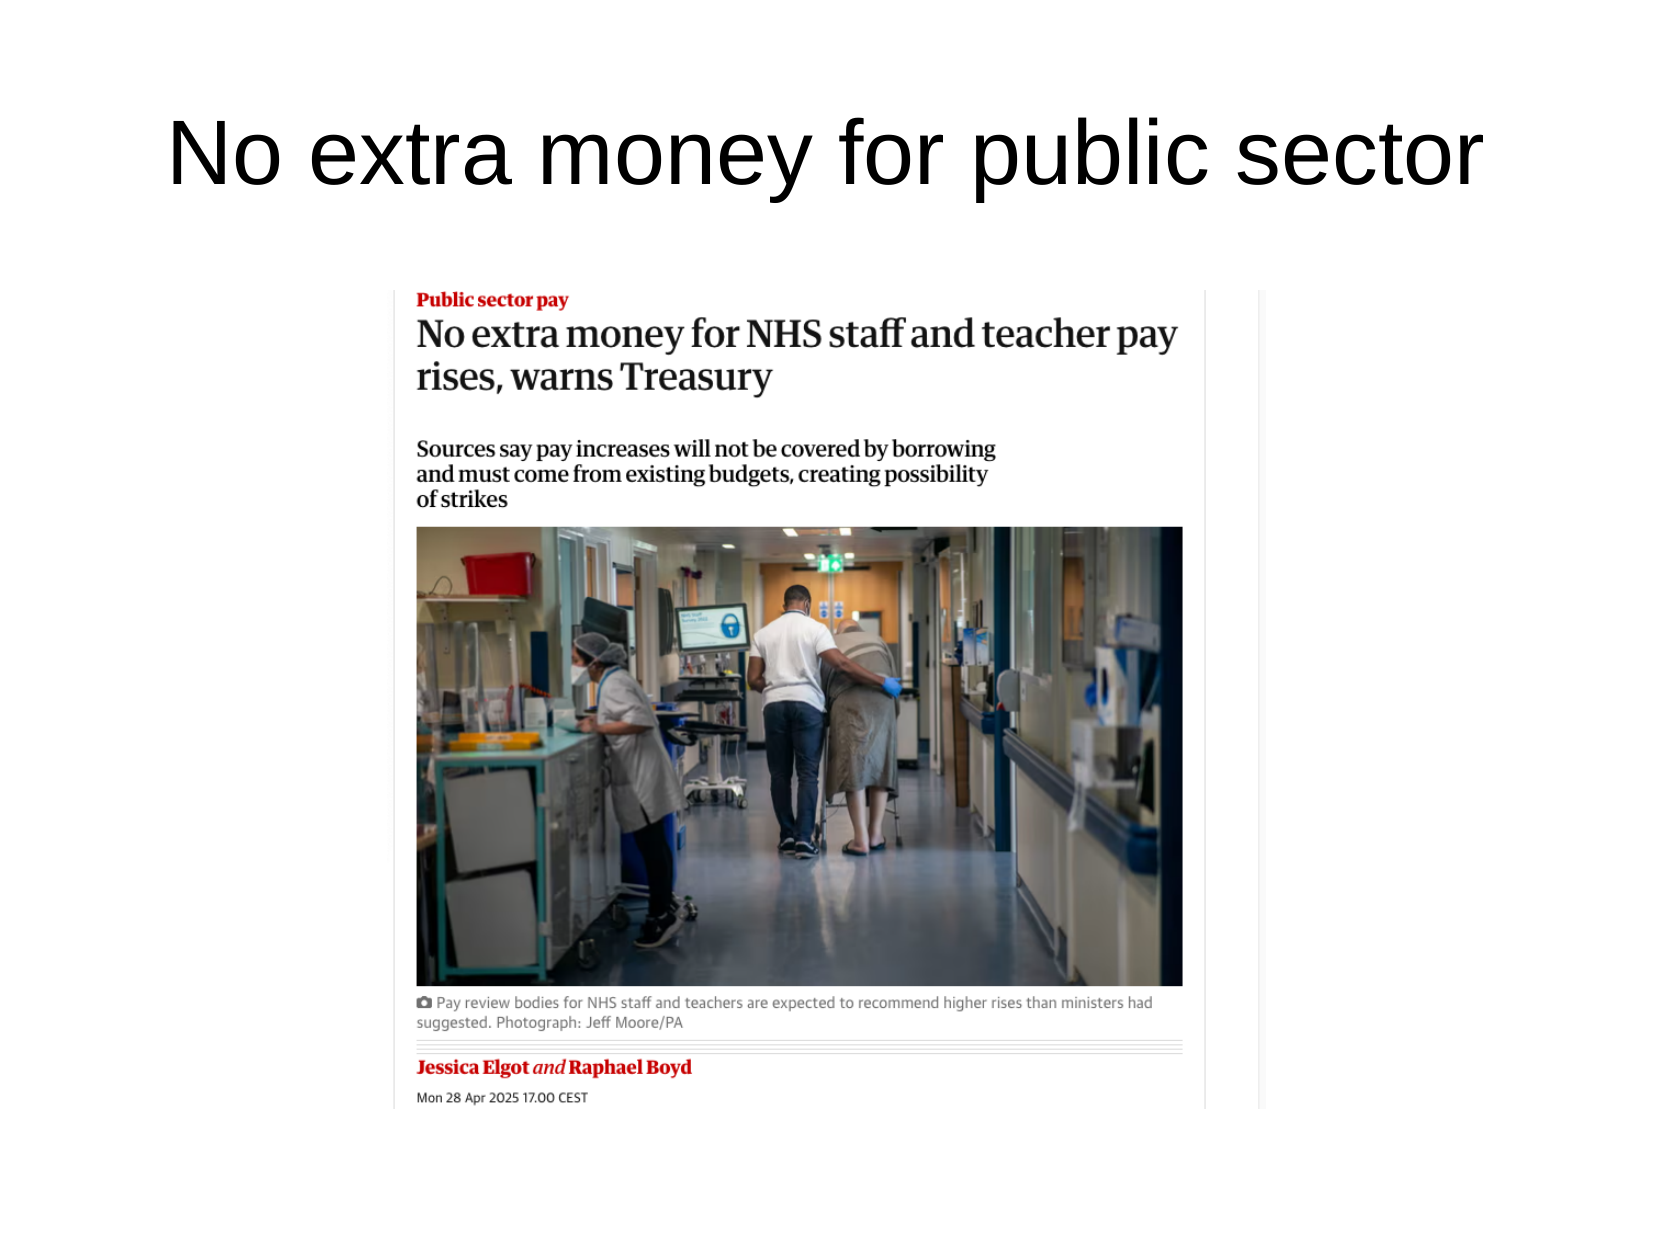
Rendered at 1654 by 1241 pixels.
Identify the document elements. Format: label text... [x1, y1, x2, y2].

title No extra money for public sector [82, 49, 1571, 257]
picture [387, 290, 1266, 1109]
